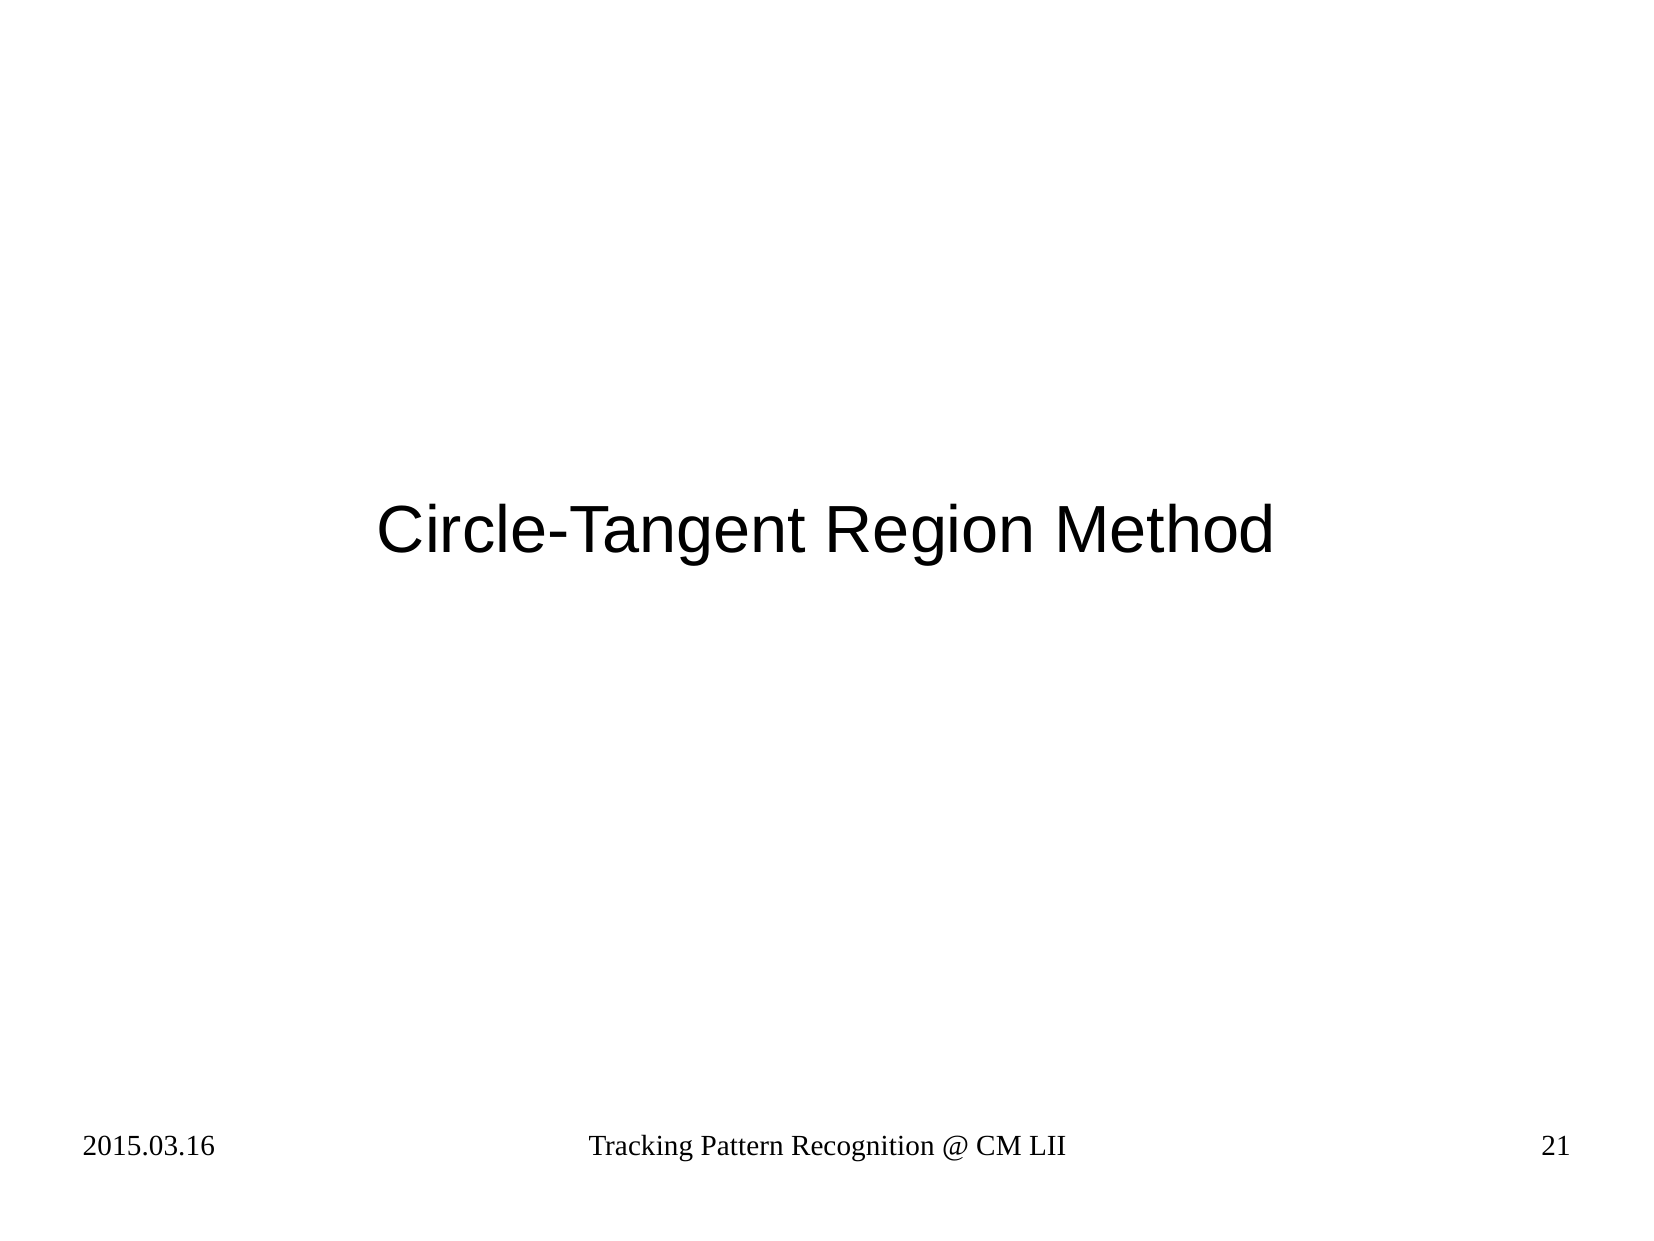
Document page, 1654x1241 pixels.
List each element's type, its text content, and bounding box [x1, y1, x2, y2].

subtitle Circle-Tangent Region Method [82, 49, 1571, 1010]
